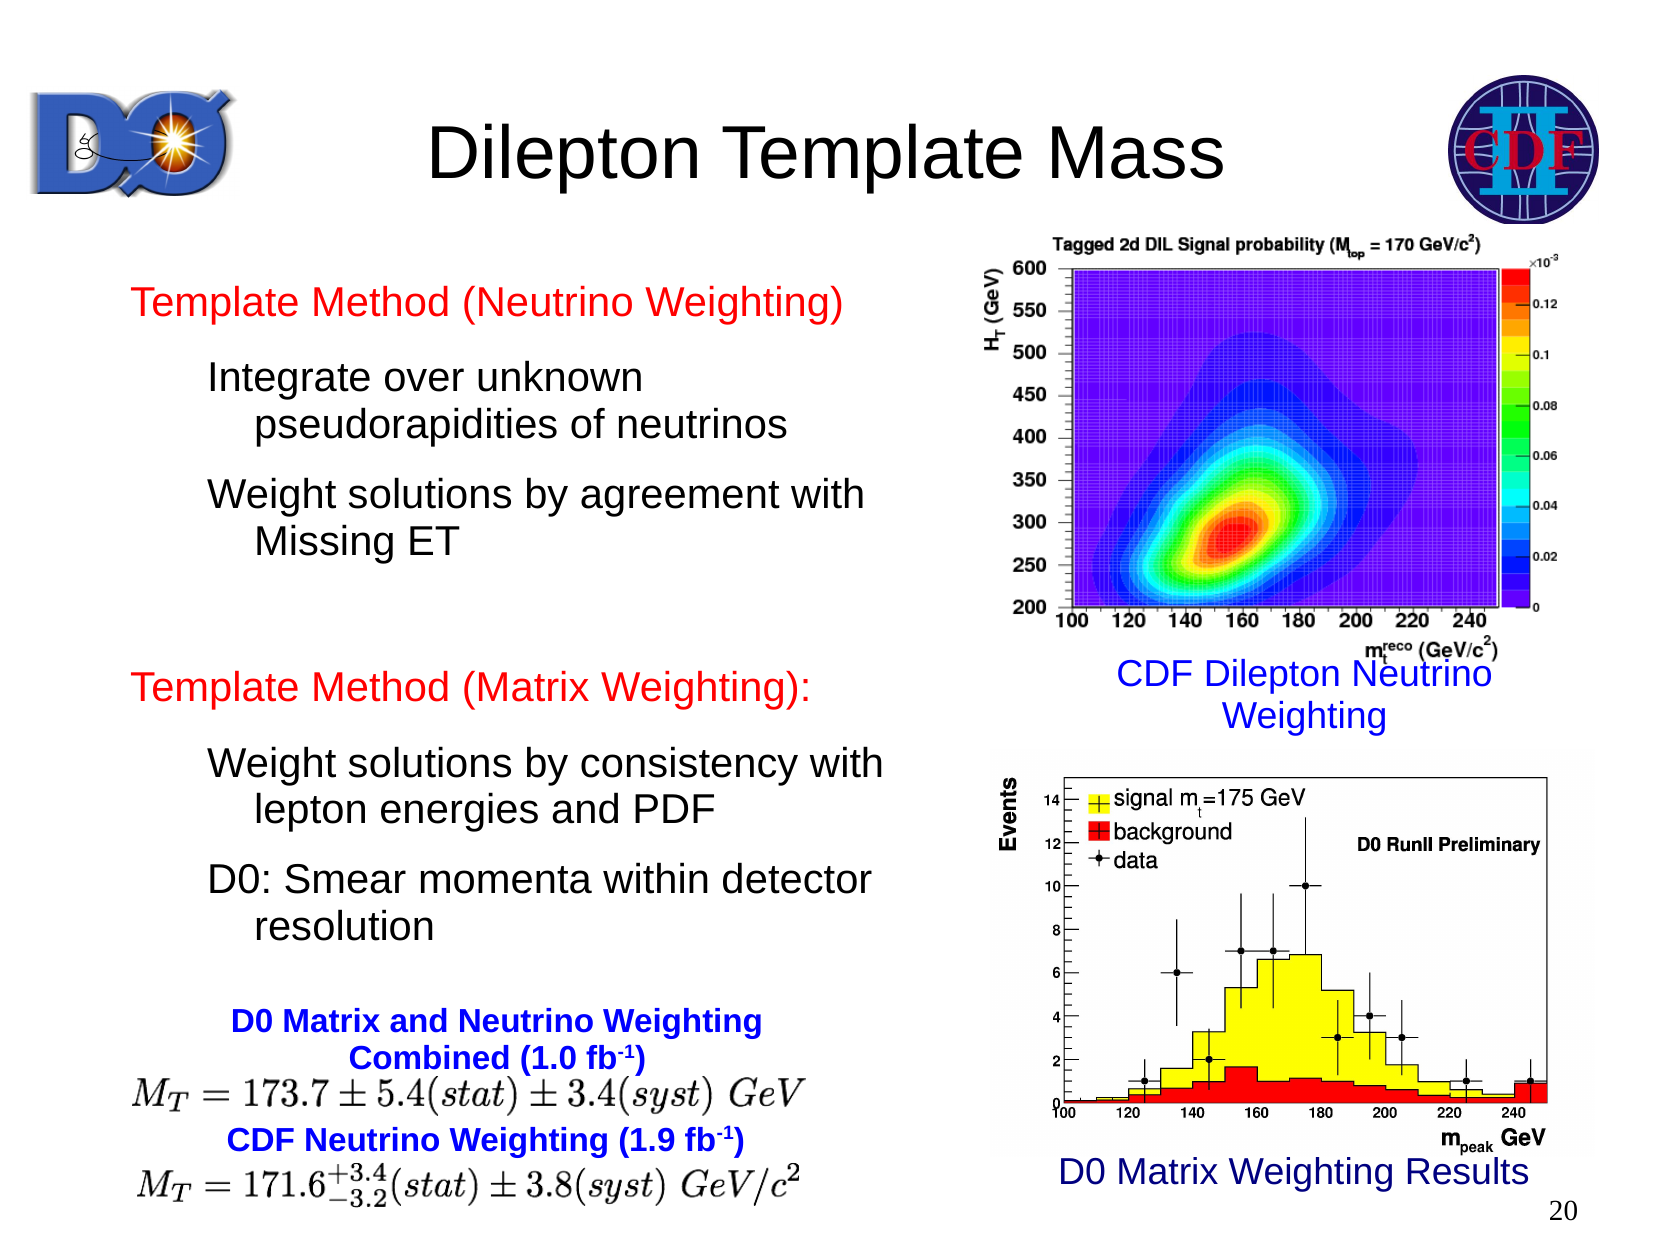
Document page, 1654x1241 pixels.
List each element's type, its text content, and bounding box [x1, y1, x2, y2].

text_box D0 Matrix and Neutrino Weighting Combined (1.0 fb-1) [169, 995, 825, 1086]
picture [990, 749, 1595, 1157]
picture [137, 1162, 800, 1208]
picture [132, 1075, 807, 1117]
text_box D0 Matrix Weighting Results [975, 1143, 1613, 1201]
list Template Method (Neutrino Weighting) Integrate over unknown pseudorapidities of neutrinos Weight solutions by agreement with Missing ET Template Method (Matrix Weighting): Weight solutions by consistency with lepton energies and PDF D0: Smear momenta within detector resolution [112, 278, 901, 949]
text_box CDF Dilepton Neutrino Weighting [1042, 645, 1568, 745]
picture [972, 75, 1599, 676]
title Dilepton Template Mass [82, 56, 1571, 250]
text_box CDF Neutrino Weighting (1.9 fb-1) [158, 1113, 814, 1167]
picture [26, 86, 82, 200]
